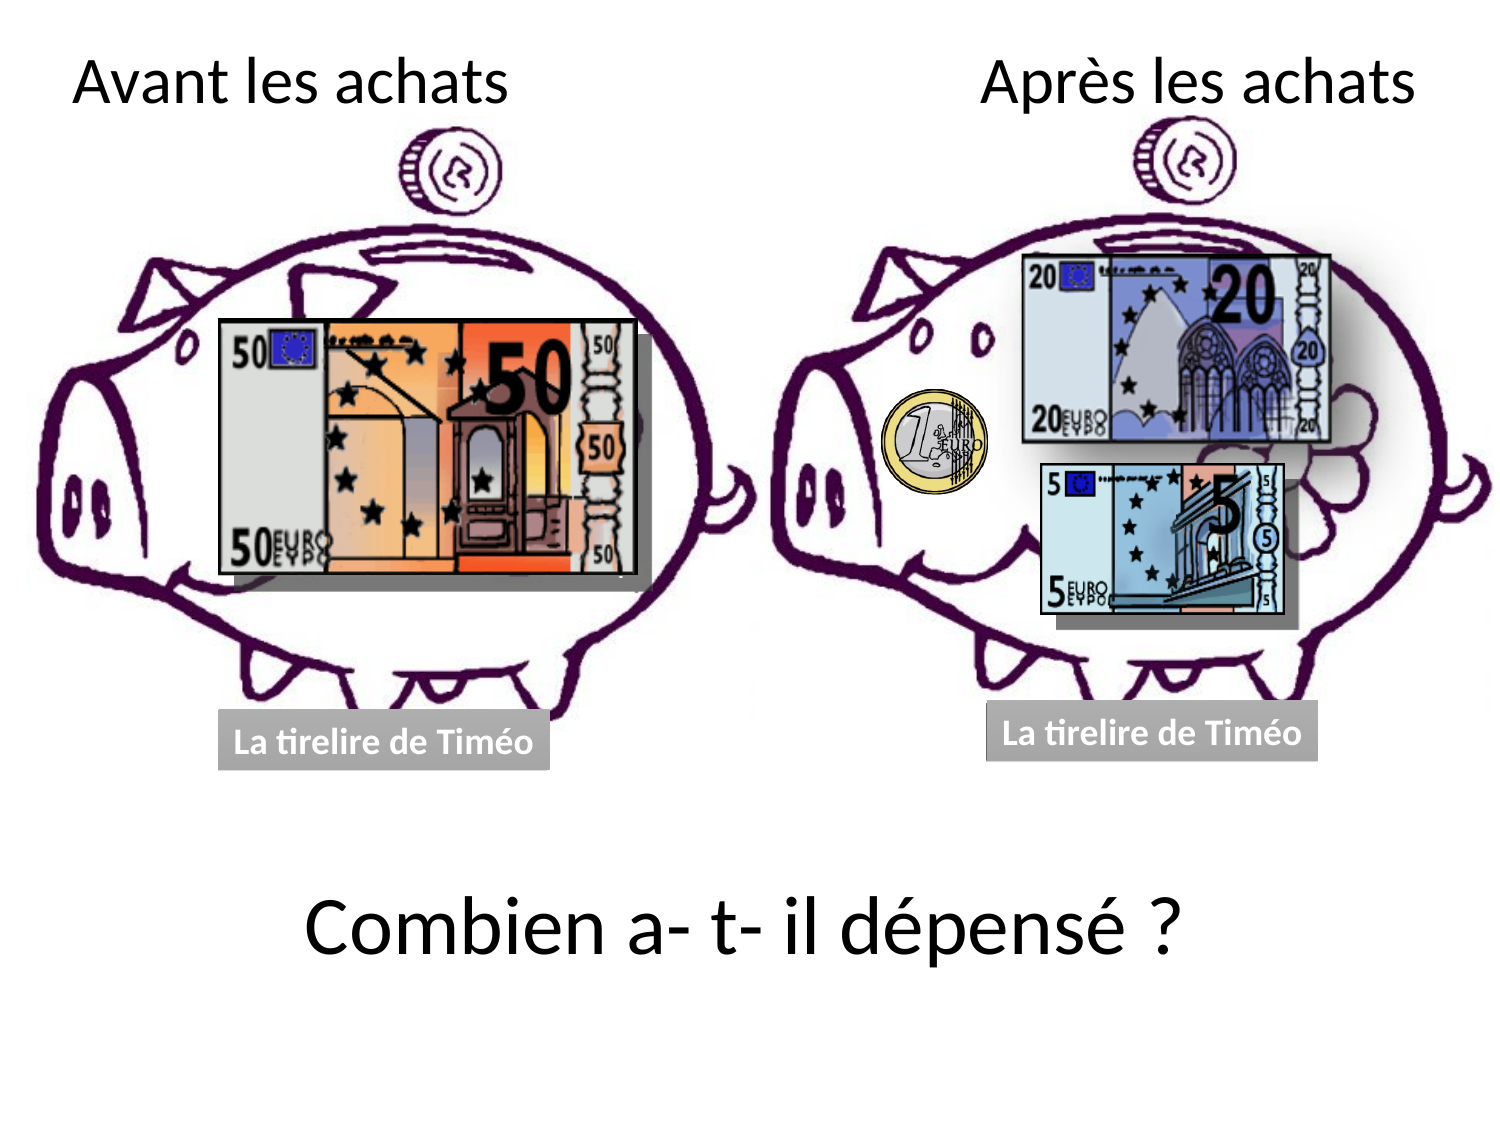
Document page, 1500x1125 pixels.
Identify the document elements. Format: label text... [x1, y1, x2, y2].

picture [26, 116, 759, 732]
picture [760, 105, 1494, 721]
text_box Après les achats [966, 29, 1447, 125]
text_box La tirelire de Timéo [219, 710, 549, 770]
text_box Combien a- t- il dépensé ? [290, 864, 1200, 979]
text_box La tirelire de Timéo [987, 701, 1318, 761]
text_box Avant les achats [57, 29, 540, 125]
